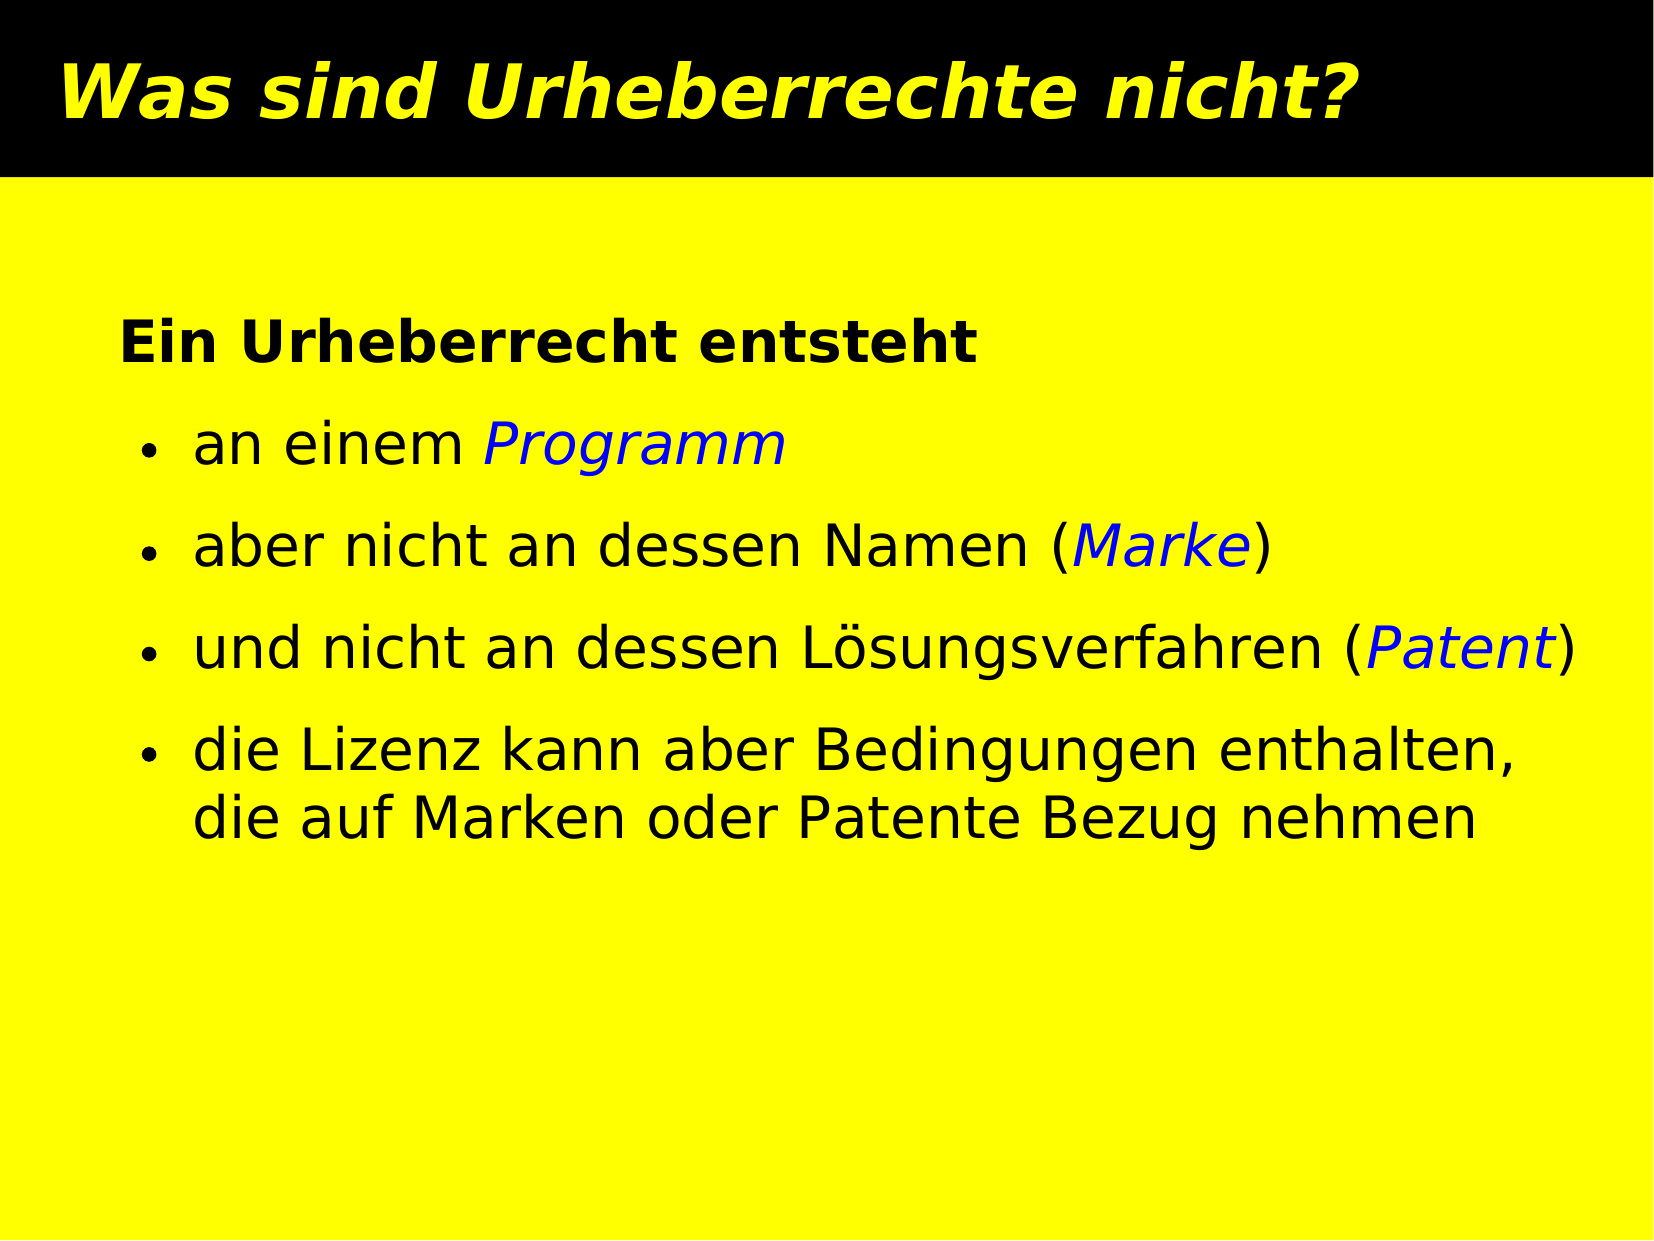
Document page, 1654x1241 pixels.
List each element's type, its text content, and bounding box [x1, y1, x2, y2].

text_box Ein Urheberrecht entsteht an einem Programm aber nicht an dessen Namen (Marke) und nicht an dessen Lösungsverfahren (Patent) die Lizenz kann aber Bedingungen enthalten, die auf Marken oder Patente Bezug nehmen [103, 301, 1595, 962]
text_box [0, 0, 1654, 1241]
text_box Was sind Urheberrechte nicht? [41, 41, 1352, 144]
